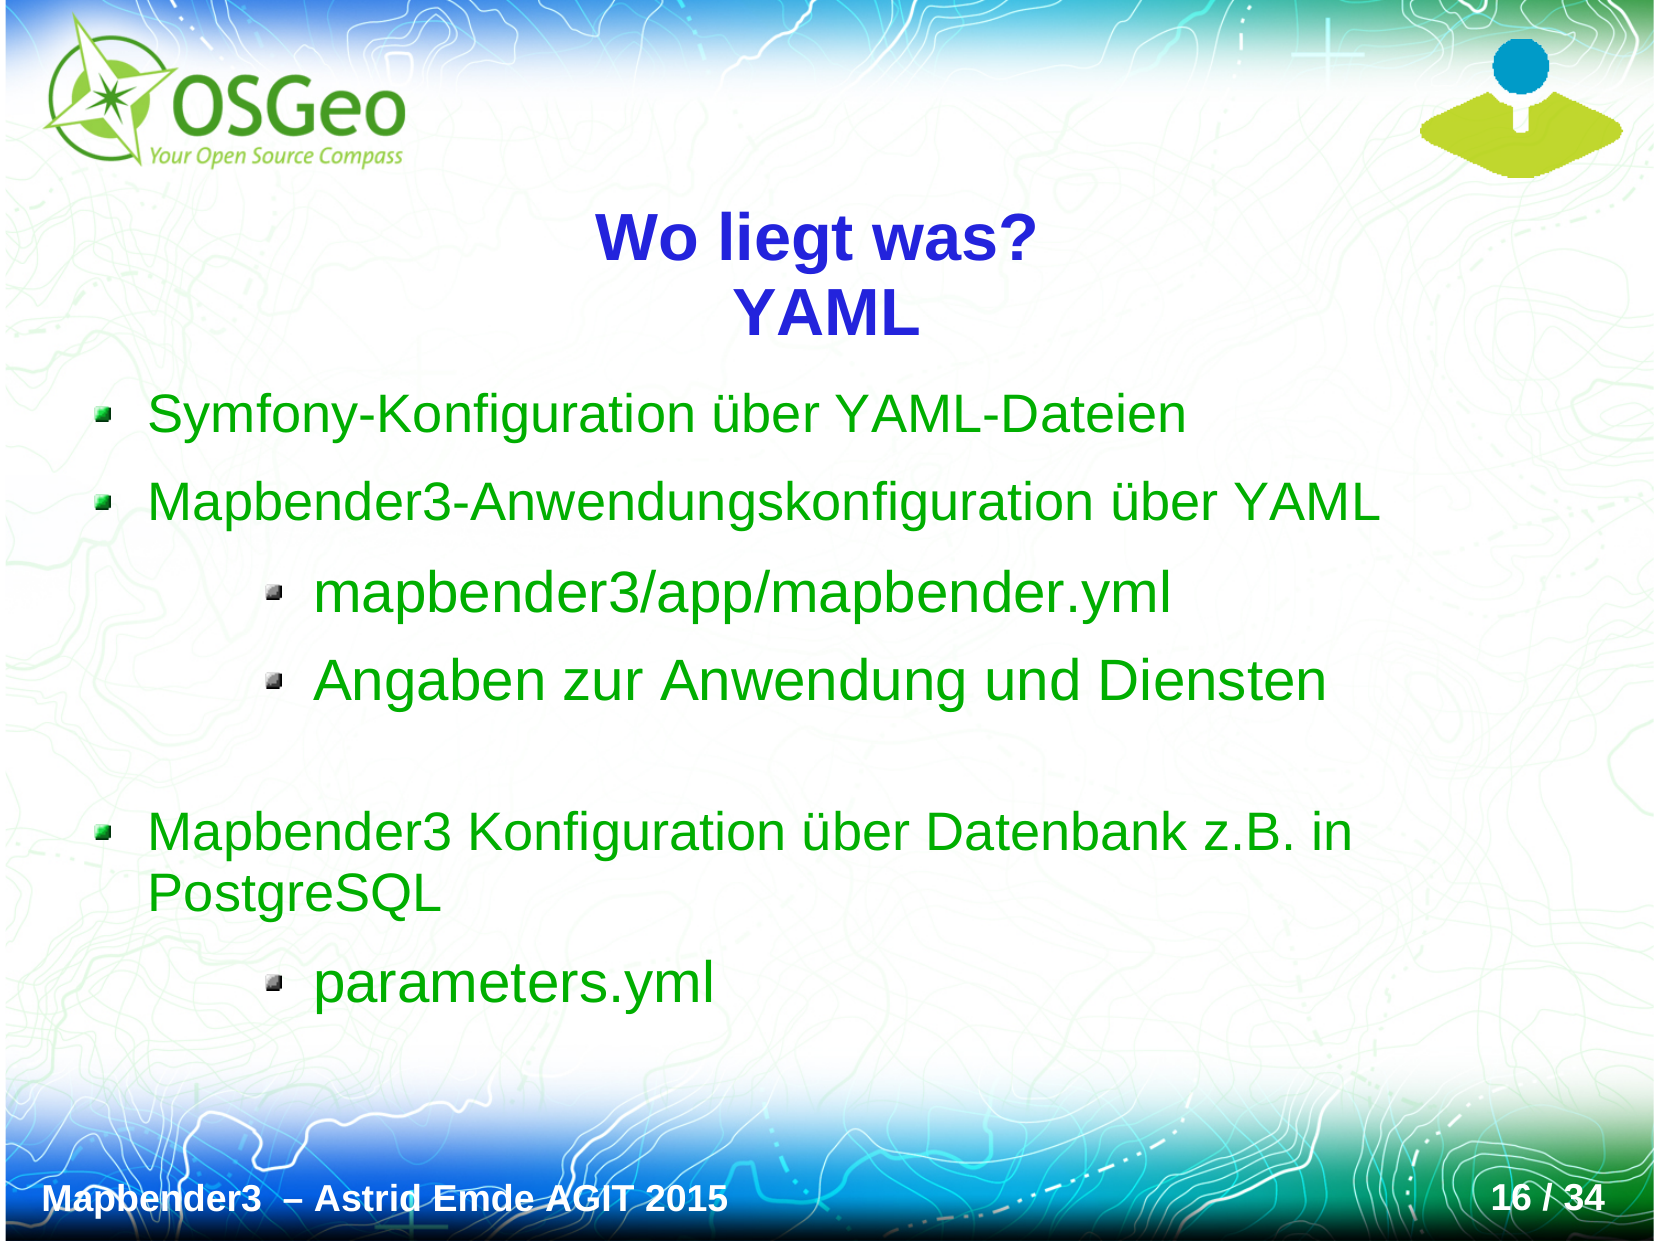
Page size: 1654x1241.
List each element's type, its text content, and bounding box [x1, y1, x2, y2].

list Symfony-Konfiguration über YAML-Dateien Mapbender3-Anwendungskonfiguration über YAML mapbender3/app/mapbender.yml Angaben zur Anwendung und Diensten Mapbender3 Konfiguration über Datenbank z.B. in PostgreSQL parameters.yml [76, 383, 1565, 1188]
picture [5, 0, 1654, 1241]
title Wo liegt was? YAML [82, 188, 1571, 361]
